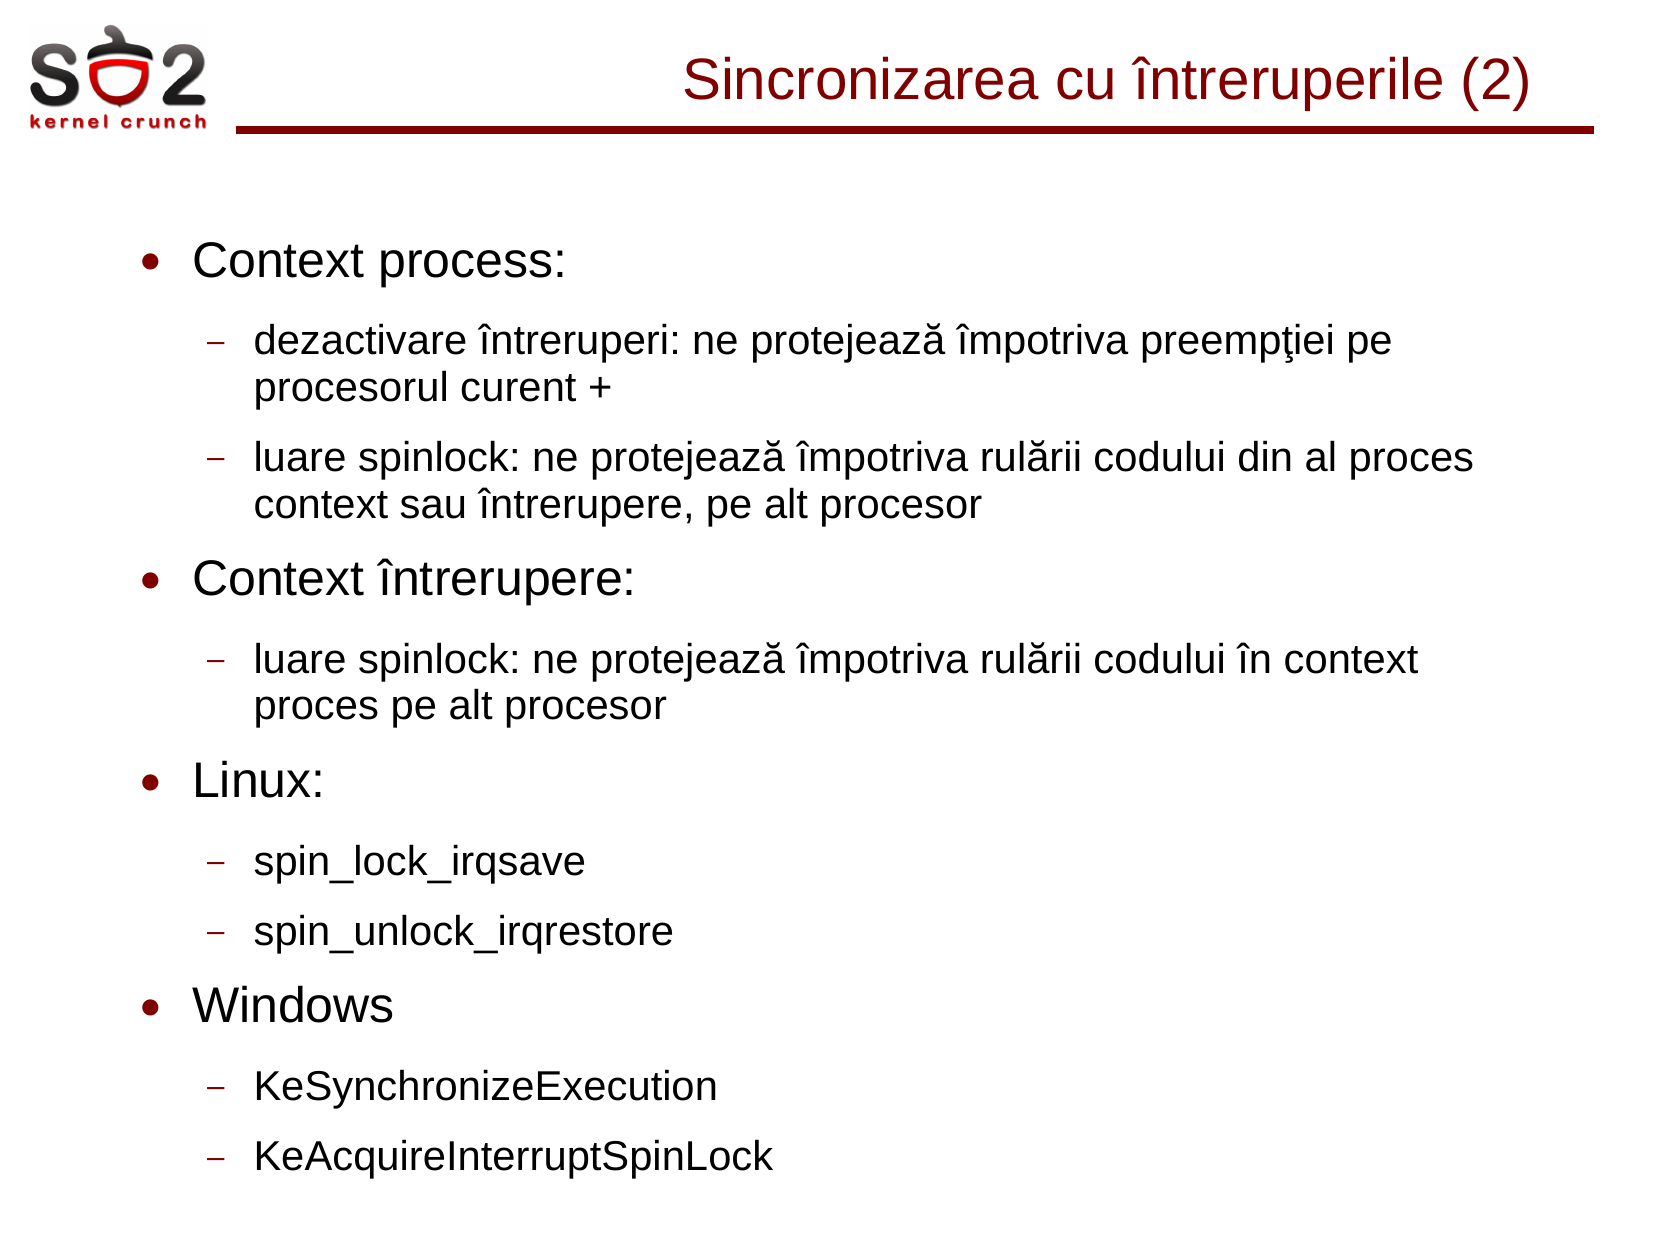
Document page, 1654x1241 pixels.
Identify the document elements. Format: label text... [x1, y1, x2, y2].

list Context process: dezactivare întreruperi: ne protejează împotriva preempţiei pe procesorul curent + luare spinlock: ne protejează împotriva rulării codului din al proces context sau întrerupere, pe alt procesor Context întrerupere: luare spinlock: ne protejează împotriva rulării codului în context proces pe alt procesor Linux: spin_lock_irqsave spin_unlock_irqrestore Windows KeSynchronizeExecution KeAcquireInterruptSpinLock [121, 231, 1534, 1180]
title Sincronizarea cu întreruperile (2) [121, 11, 1534, 148]
picture [29, 23, 121, 130]
